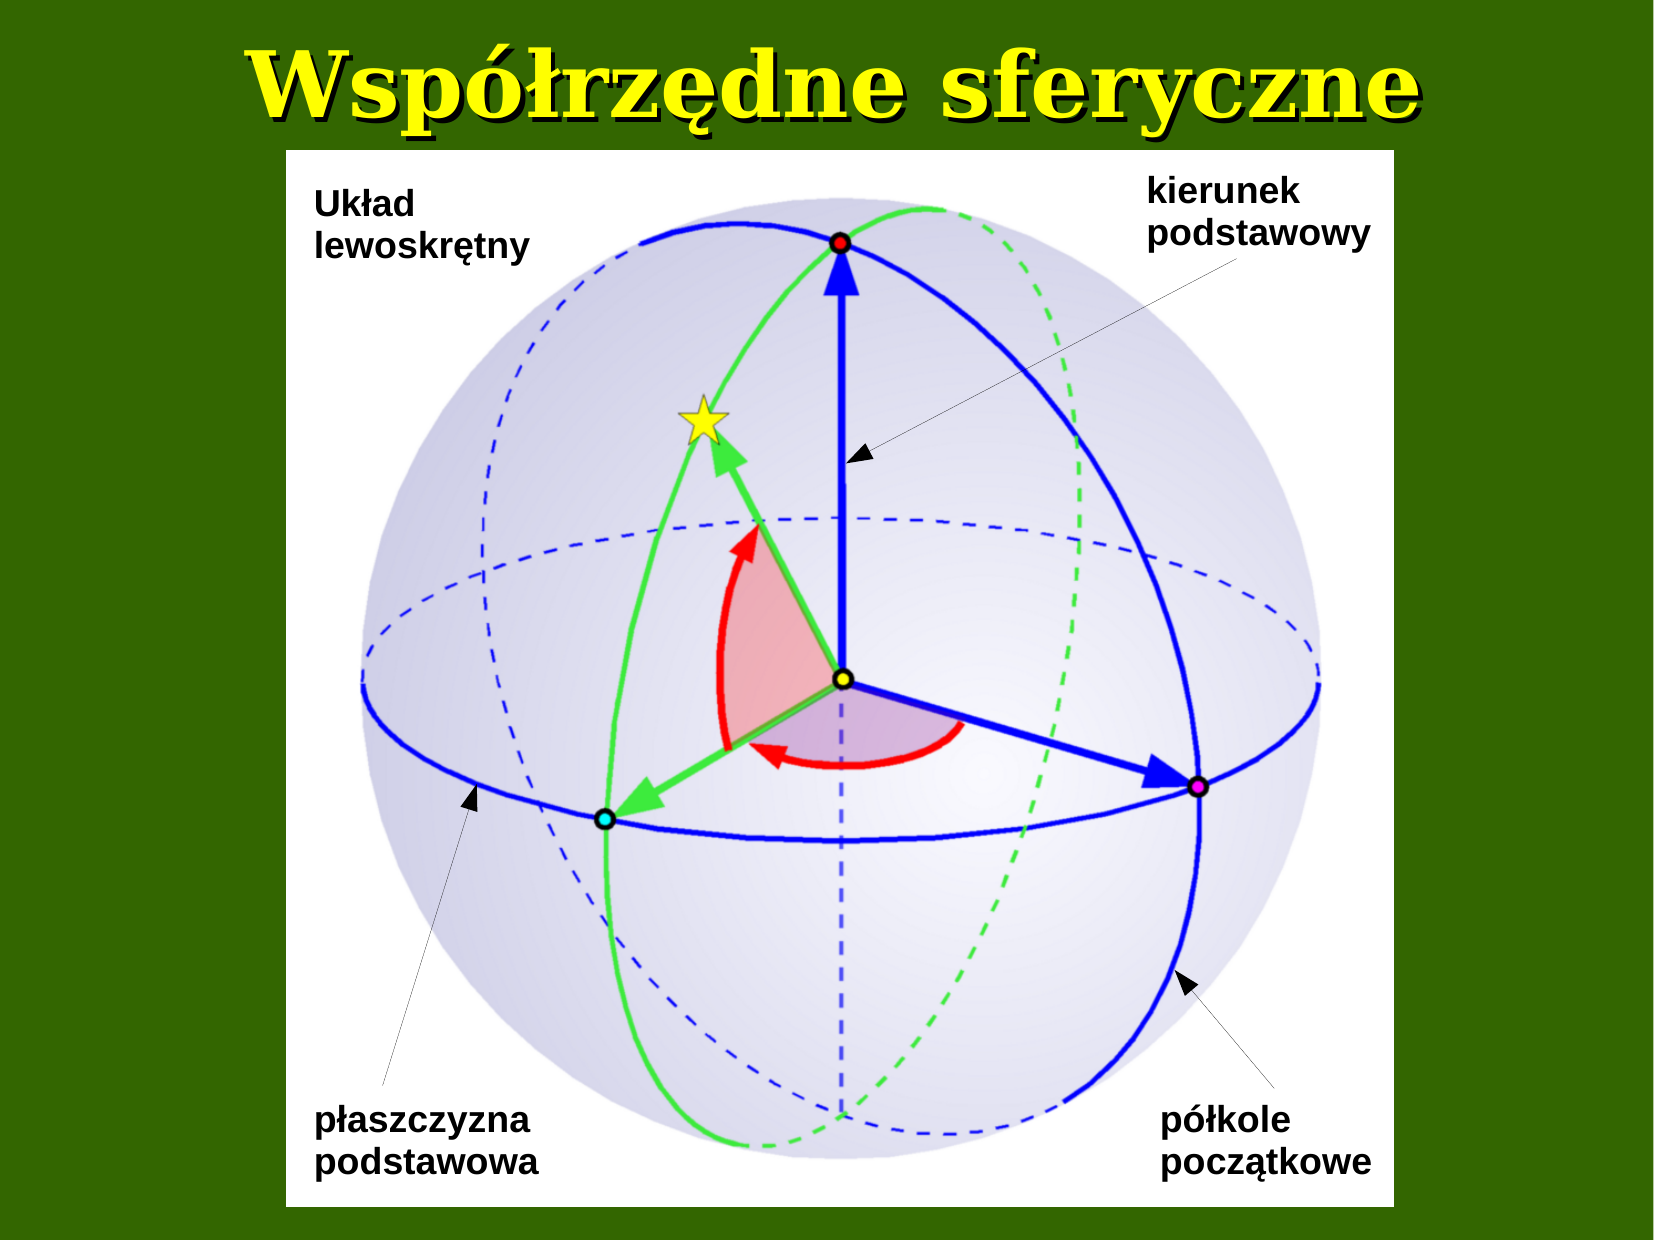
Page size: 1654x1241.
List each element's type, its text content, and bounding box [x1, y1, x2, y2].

text_box płaszczyzna podstawowa [299, 1091, 556, 1190]
title Współrzędne sferyczne [90, 25, 1579, 146]
text_box kierunek podstawowy [1131, 161, 1389, 347]
text_box Układ lewoskrętny [299, 175, 546, 274]
text_box półkole początkowe [1144, 1091, 1389, 1190]
picture [286, 150, 1394, 1207]
